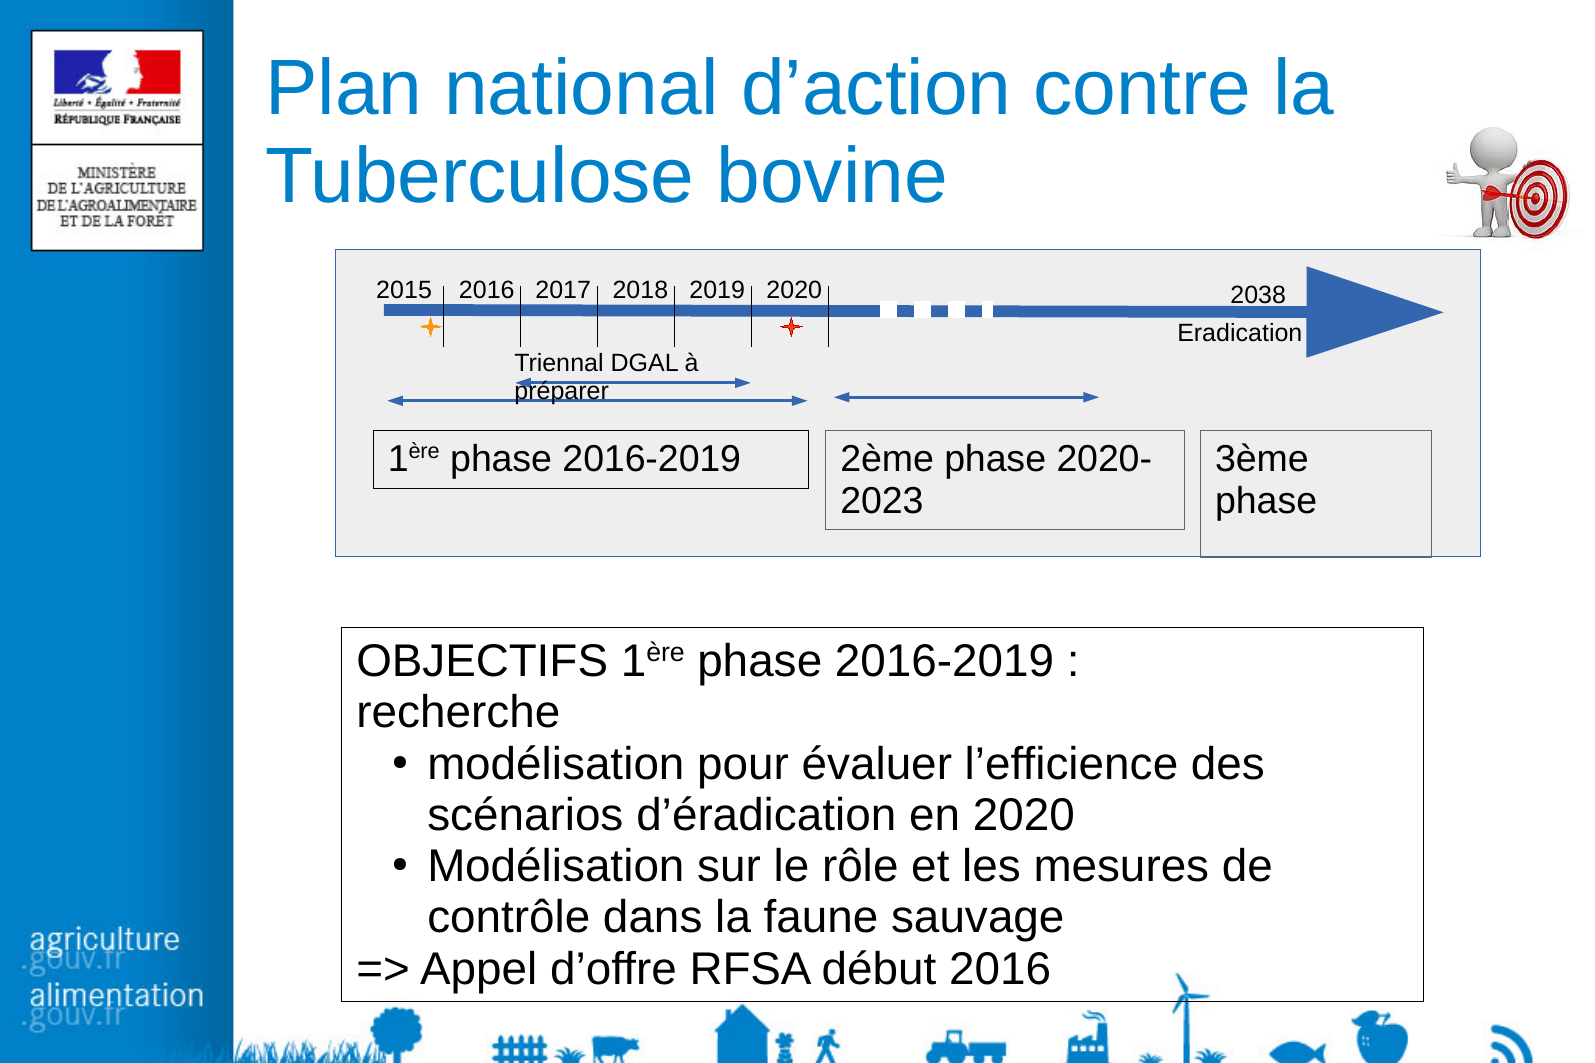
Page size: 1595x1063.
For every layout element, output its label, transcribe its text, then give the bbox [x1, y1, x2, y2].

text_box 3ème phase [1200, 430, 1432, 558]
text_box Triennal DGAL à préparer [499, 341, 809, 413]
text_box 2017 [520, 268, 597, 312]
text_box Eradication [1162, 311, 1327, 354]
text_box OBJECTIFS 1ère phase 2016-2019 : recherche modélisation pour évaluer l’efficience des scénarios d’éradication en 2020 Modélisation sur le rôle et les mesures de contrôle dans la faune sauvage => Appel d’offre RFSA début 2016 [341, 627, 1424, 1002]
text_box 2ème phase 2020-2023 [825, 430, 1185, 530]
text_box 2038 [1215, 272, 1304, 311]
text_box 2019 [674, 268, 751, 312]
text_box 2015 [361, 268, 444, 312]
text_box 2020 [751, 268, 855, 312]
text_box [335, 249, 1481, 557]
text_box 1ère phase 2016-2019 [373, 430, 809, 489]
title Plan national d’action contre la Tuberculose bovine [265, 42, 1536, 220]
text_box 2016 [444, 268, 520, 312]
picture [0, 0, 1595, 1063]
text_box 2018 [597, 268, 674, 312]
